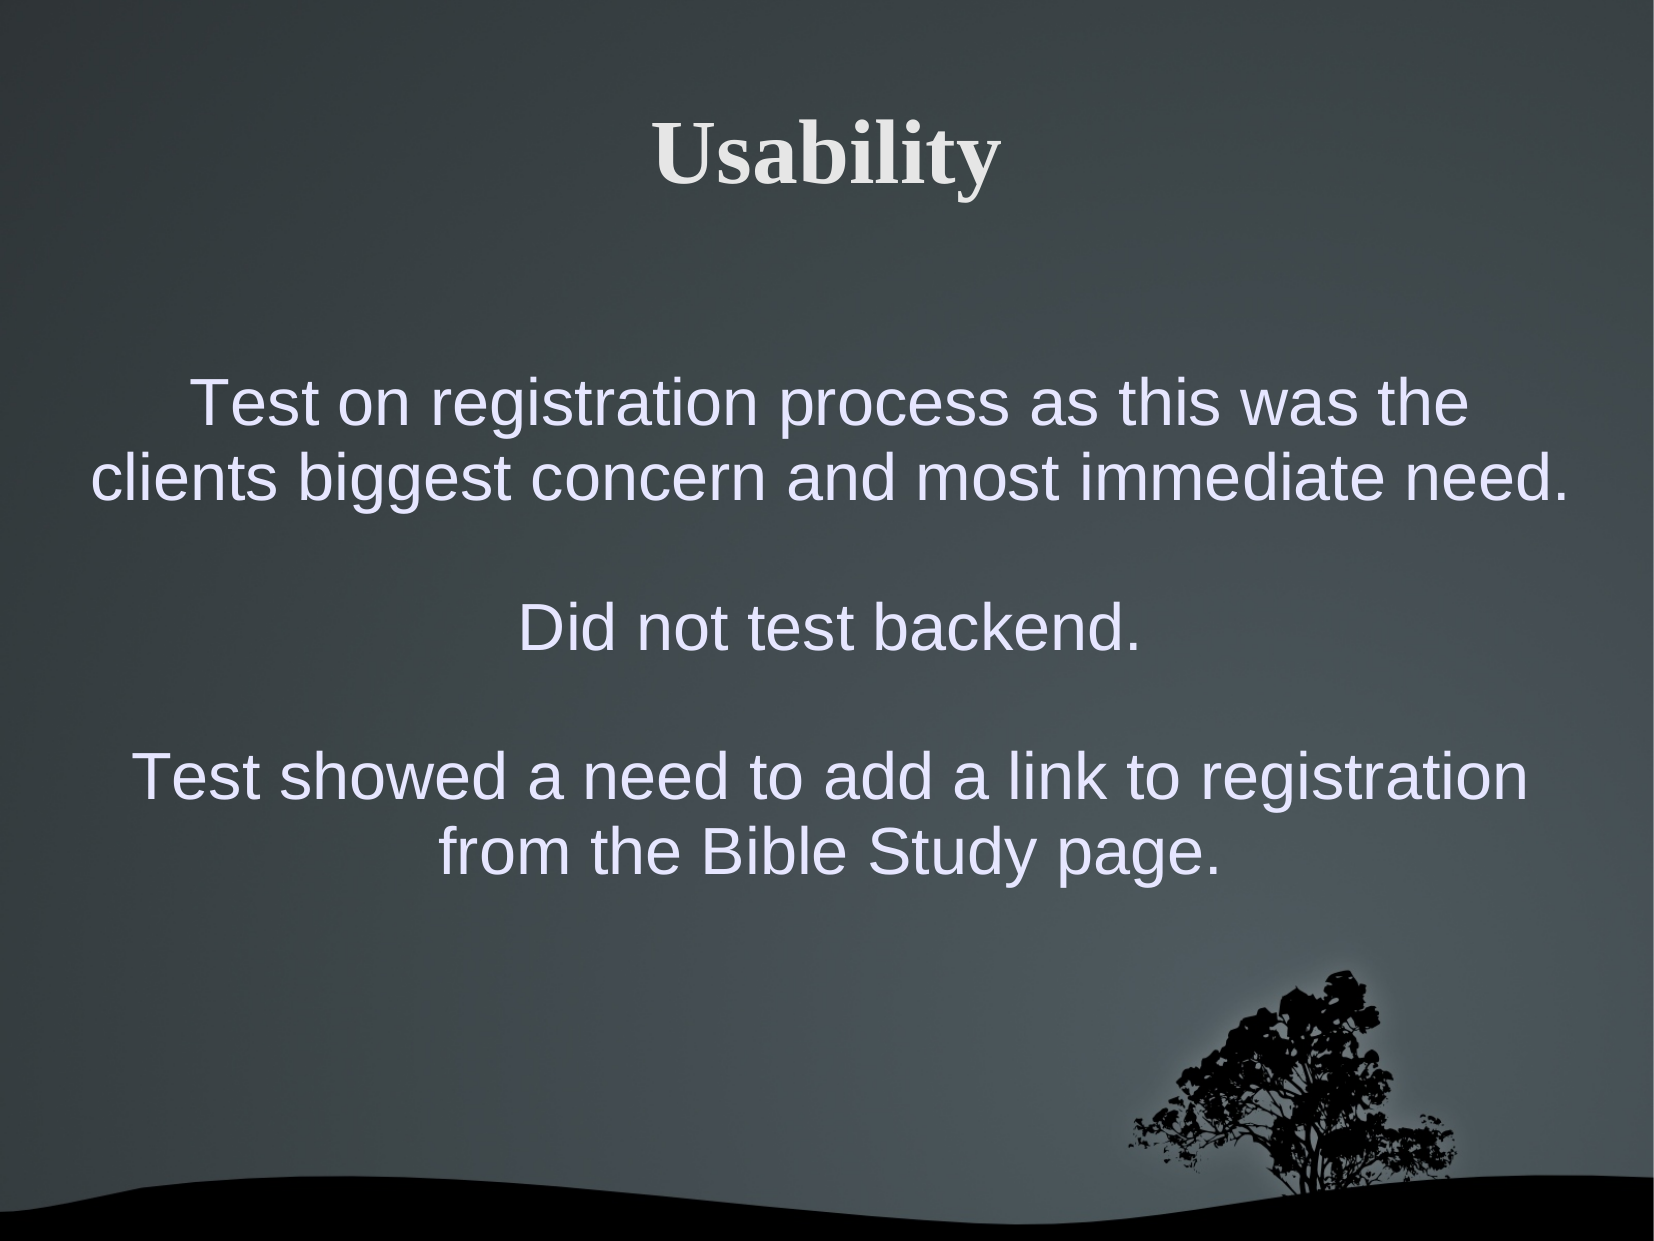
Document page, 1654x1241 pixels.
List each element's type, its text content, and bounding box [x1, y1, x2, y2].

picture [0, 0, 1654, 1241]
title Usability [82, 56, 1571, 250]
subtitle Test on registration process as this was the clients biggest concern and most immediate need. Did not test backend. Test showed a need to add a link to registration from the Bible Study page. [86, 225, 1576, 1029]
